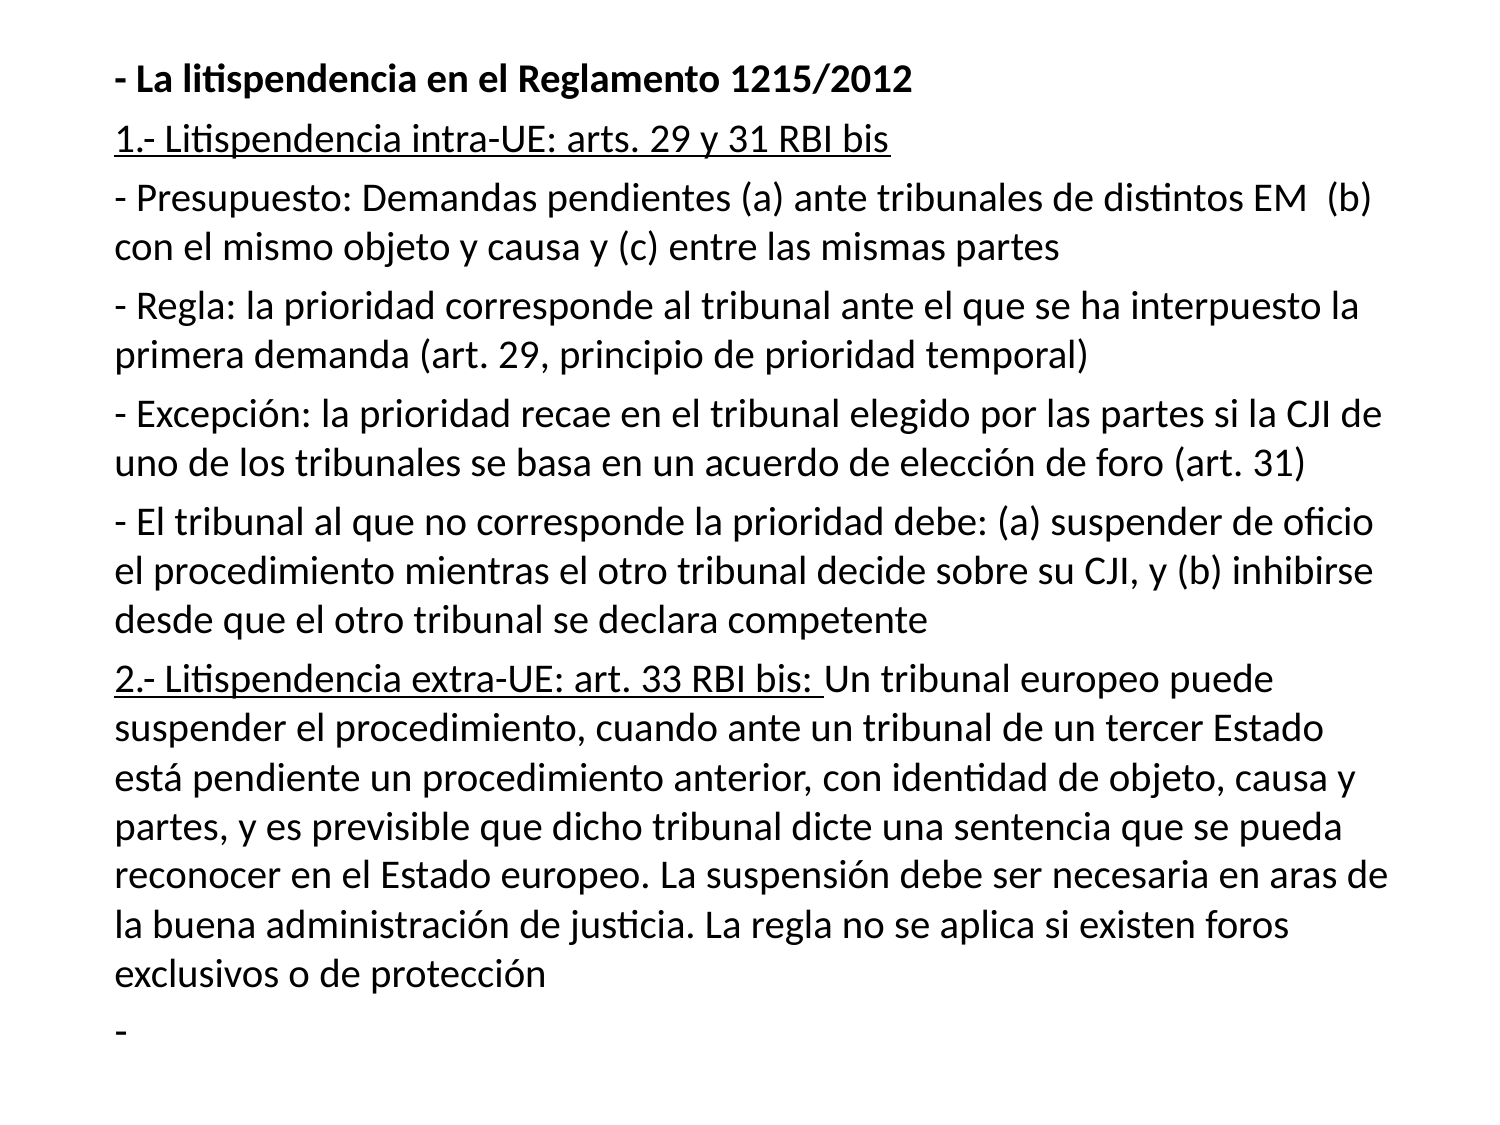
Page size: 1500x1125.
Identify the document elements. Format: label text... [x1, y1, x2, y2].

list - La litispendencia en el Reglamento 1215/2012 1.- Litispendencia intra-UE: arts. 29 y 31 RBI bis - Presupuesto: Demandas pendientes (a) ante tribunales de distintos EM (b) con el mismo objeto y causa y (c) entre las mismas partes - Regla: la prioridad corresponde al tribunal ante el que se ha interpuesto la primera demanda (art. 29, principio de prioridad temporal) - Excepción: la prioridad recae en el tribunal elegido por las partes si la CJI de uno de los tribunales se basa en un acuerdo de elección de foro (art. 31) - El tribunal al que no corresponde la prioridad debe: (a) suspender de oficio el procedimiento mientras el otro tribunal decide sobre su CJI, y (b) inhibirse desde que el otro tribunal se declara competente 2.- Litispendencia extra-UE: art. 33 RBI bis: Un tribunal europeo puede suspender el procedimiento, cuando ante un tribunal de un tercer Estado está pendiente un procedimiento anterior, con identidad de objeto, causa y partes, y es previsible que dicho tribunal dicte una sentencia que se pueda reconocer en el Estado europeo. La suspensión debe ser necesaria en aras de la buena administración de justicia. La regla no se aplica si existen foros exclusivos o de protección [99, 44, 1411, 1010]
